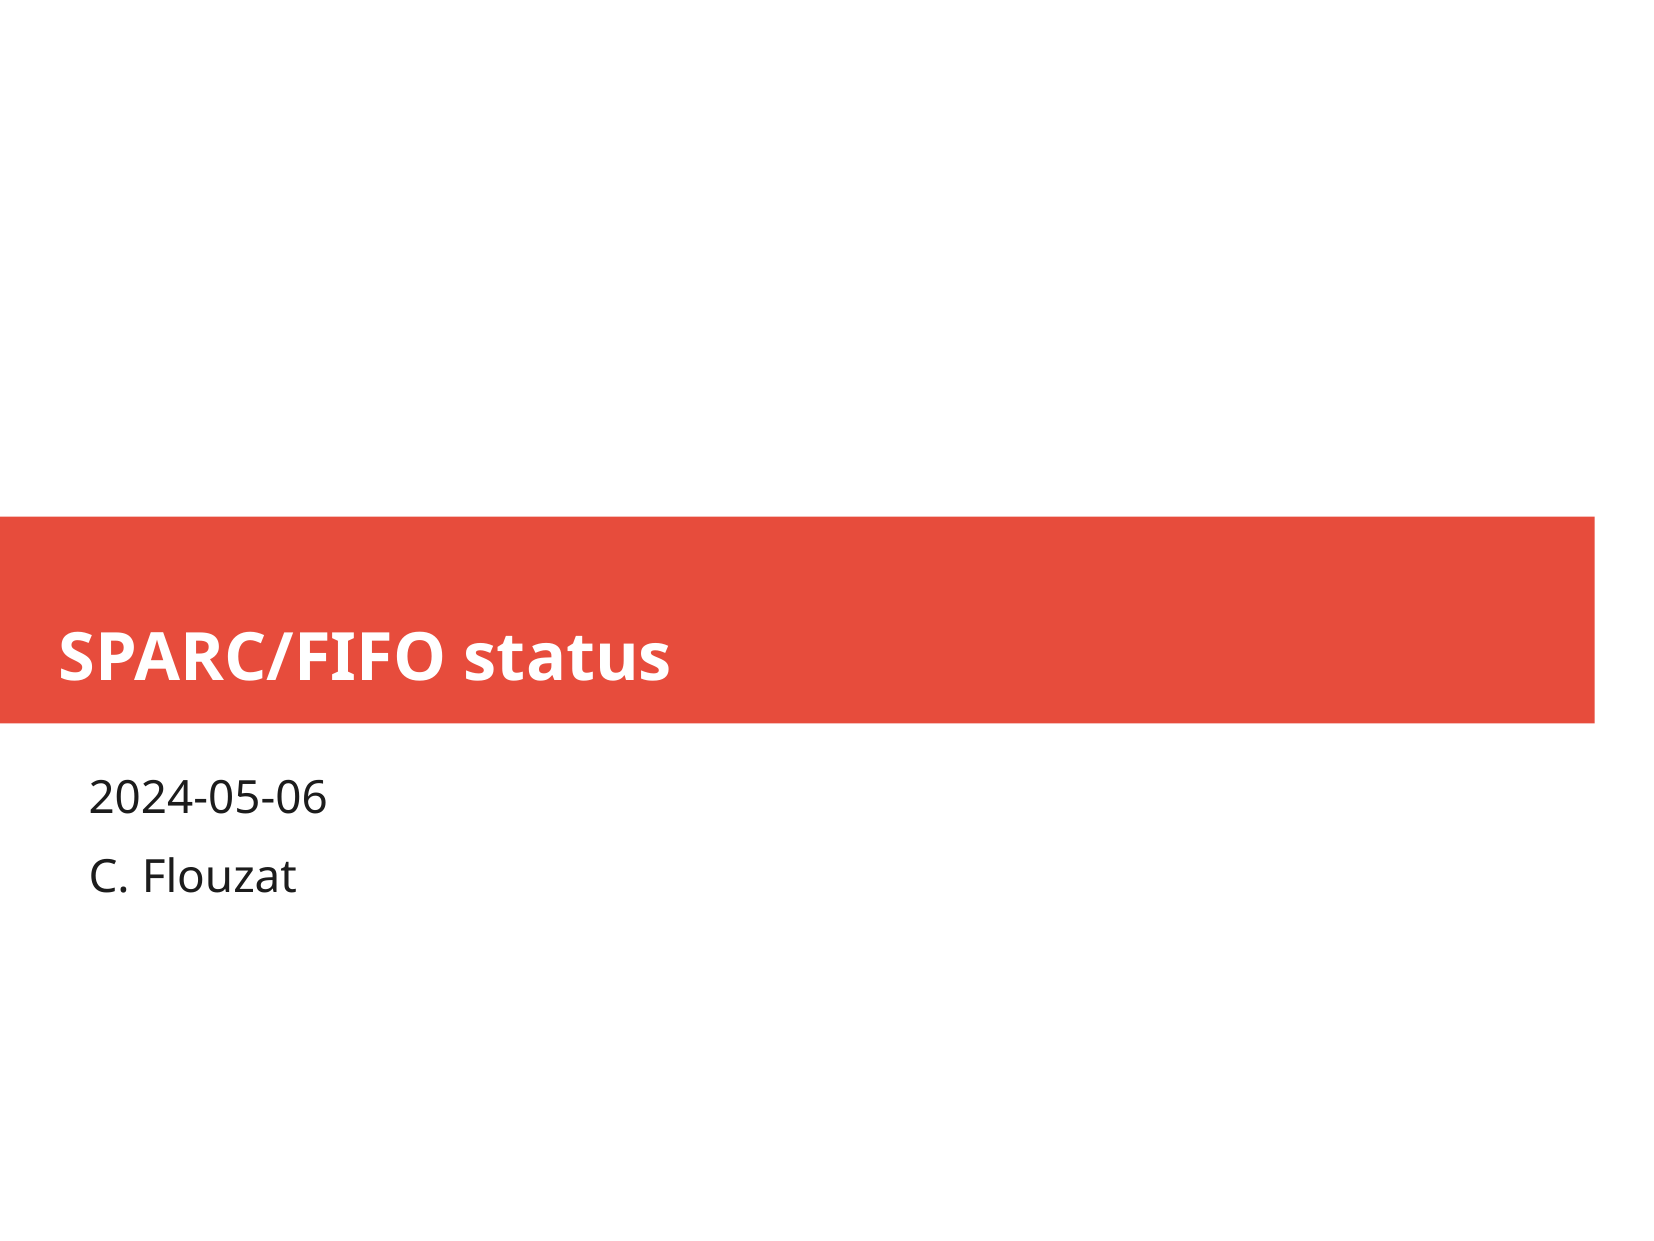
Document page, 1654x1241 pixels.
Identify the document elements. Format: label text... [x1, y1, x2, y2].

subtitle 2024-05-06 C. Flouzat [88, 767, 1595, 1182]
title SPARC/FIFO status [59, 546, 1595, 694]
